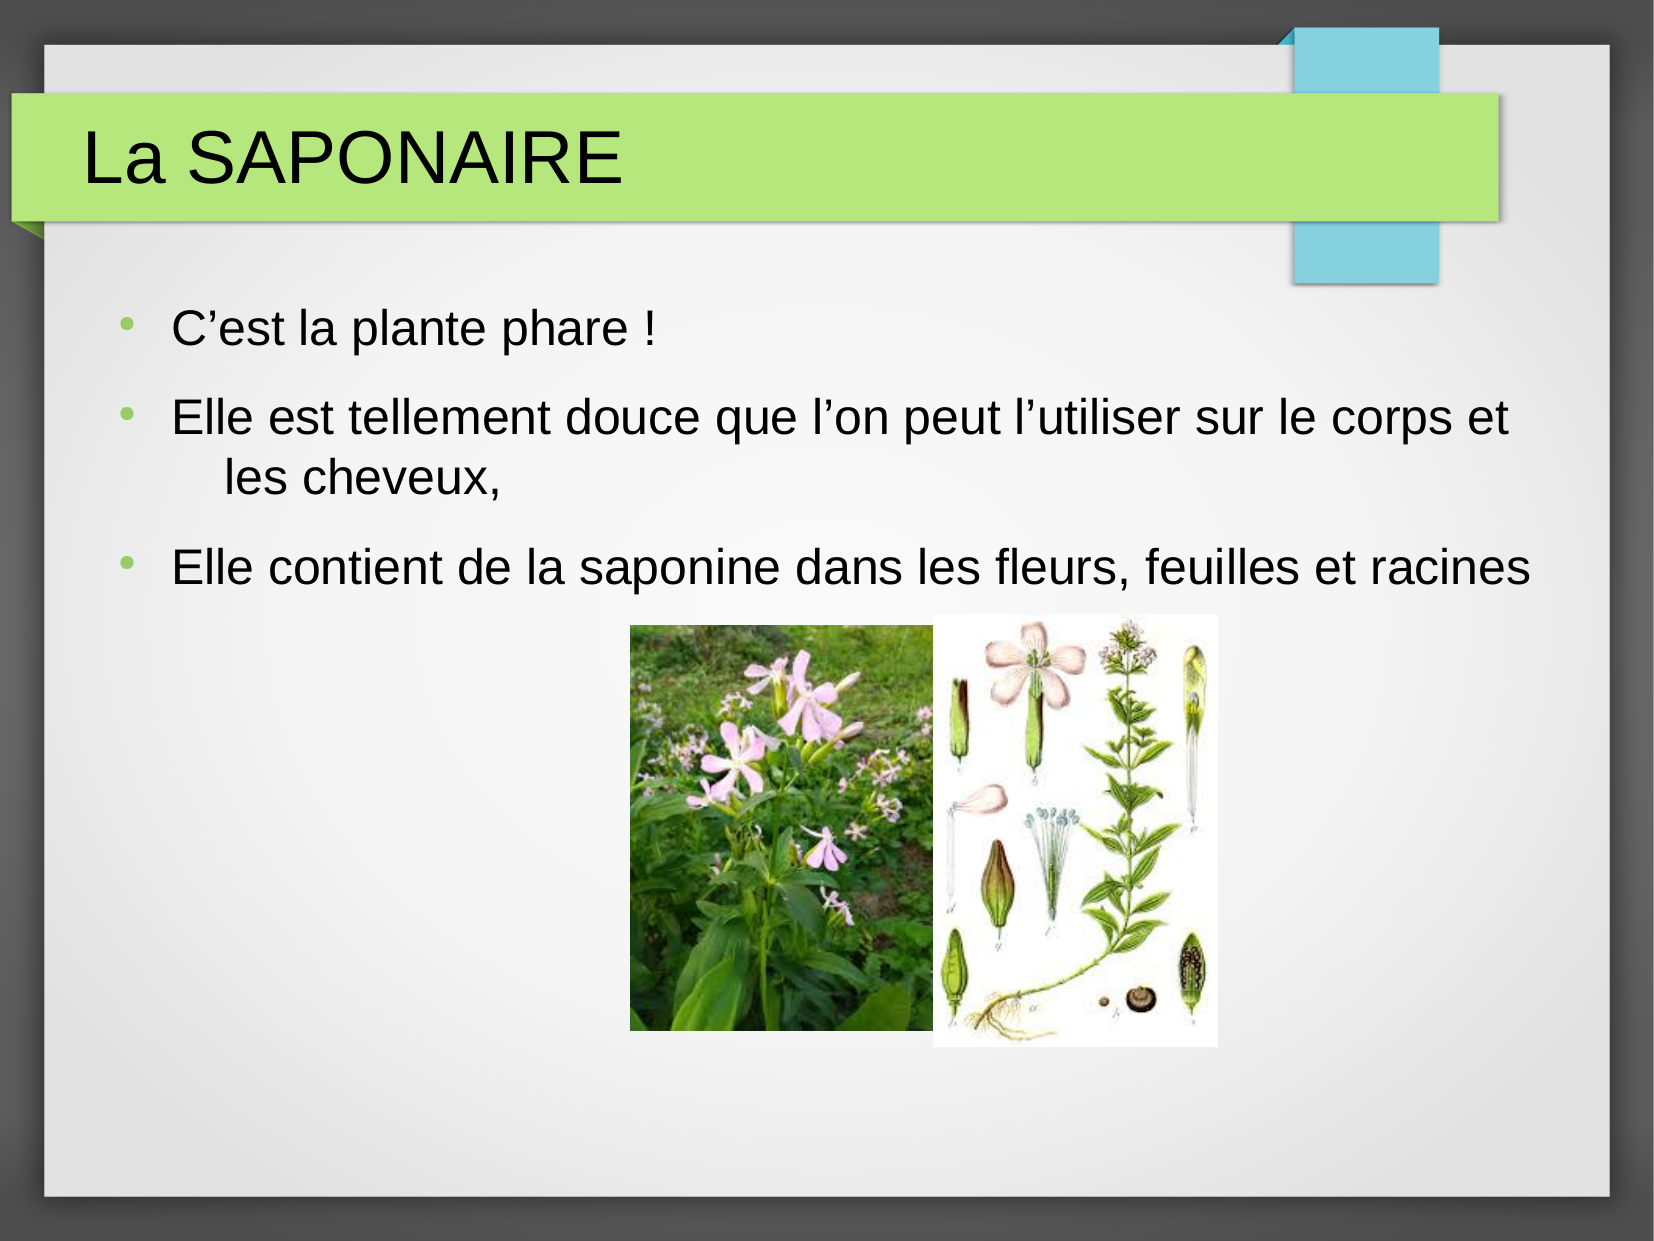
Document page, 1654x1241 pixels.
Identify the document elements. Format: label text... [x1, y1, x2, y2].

title La SAPONAIRE [82, 94, 1264, 213]
list C’est la plante phare ! Elle est tellement douce que l’on peut l’utiliser sur le corps et les cheveux, Elle contient de la saponine dans les fleurs, feuilles et racines [82, 295, 1571, 1015]
picture [630, 614, 1218, 1047]
